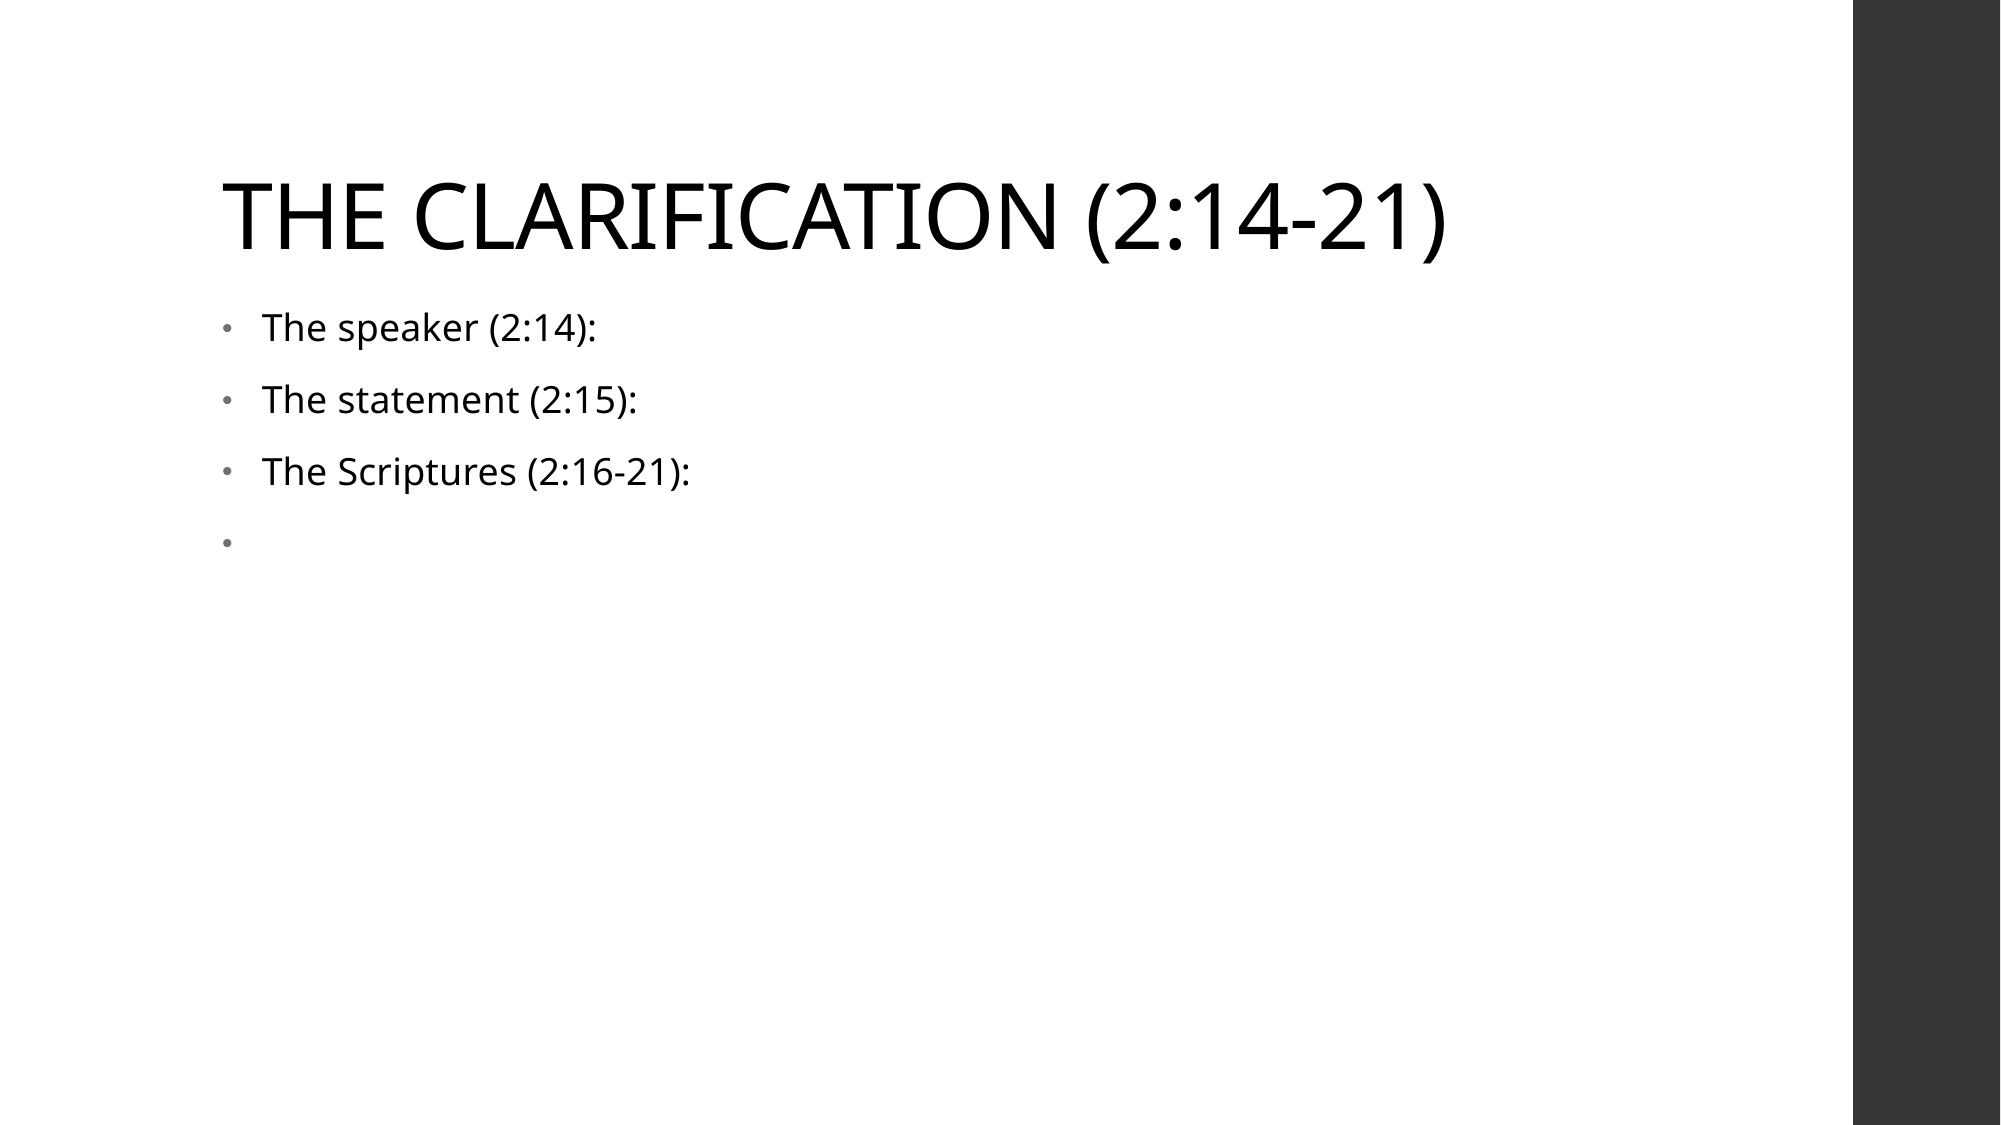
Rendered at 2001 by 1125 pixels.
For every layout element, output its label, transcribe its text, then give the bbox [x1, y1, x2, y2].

title THE CLARIFICATION (2:14-21) [206, 60, 1797, 278]
list The speaker (2:14): The statement (2:15): The Scriptures (2:16-21): [206, 299, 1617, 1014]
